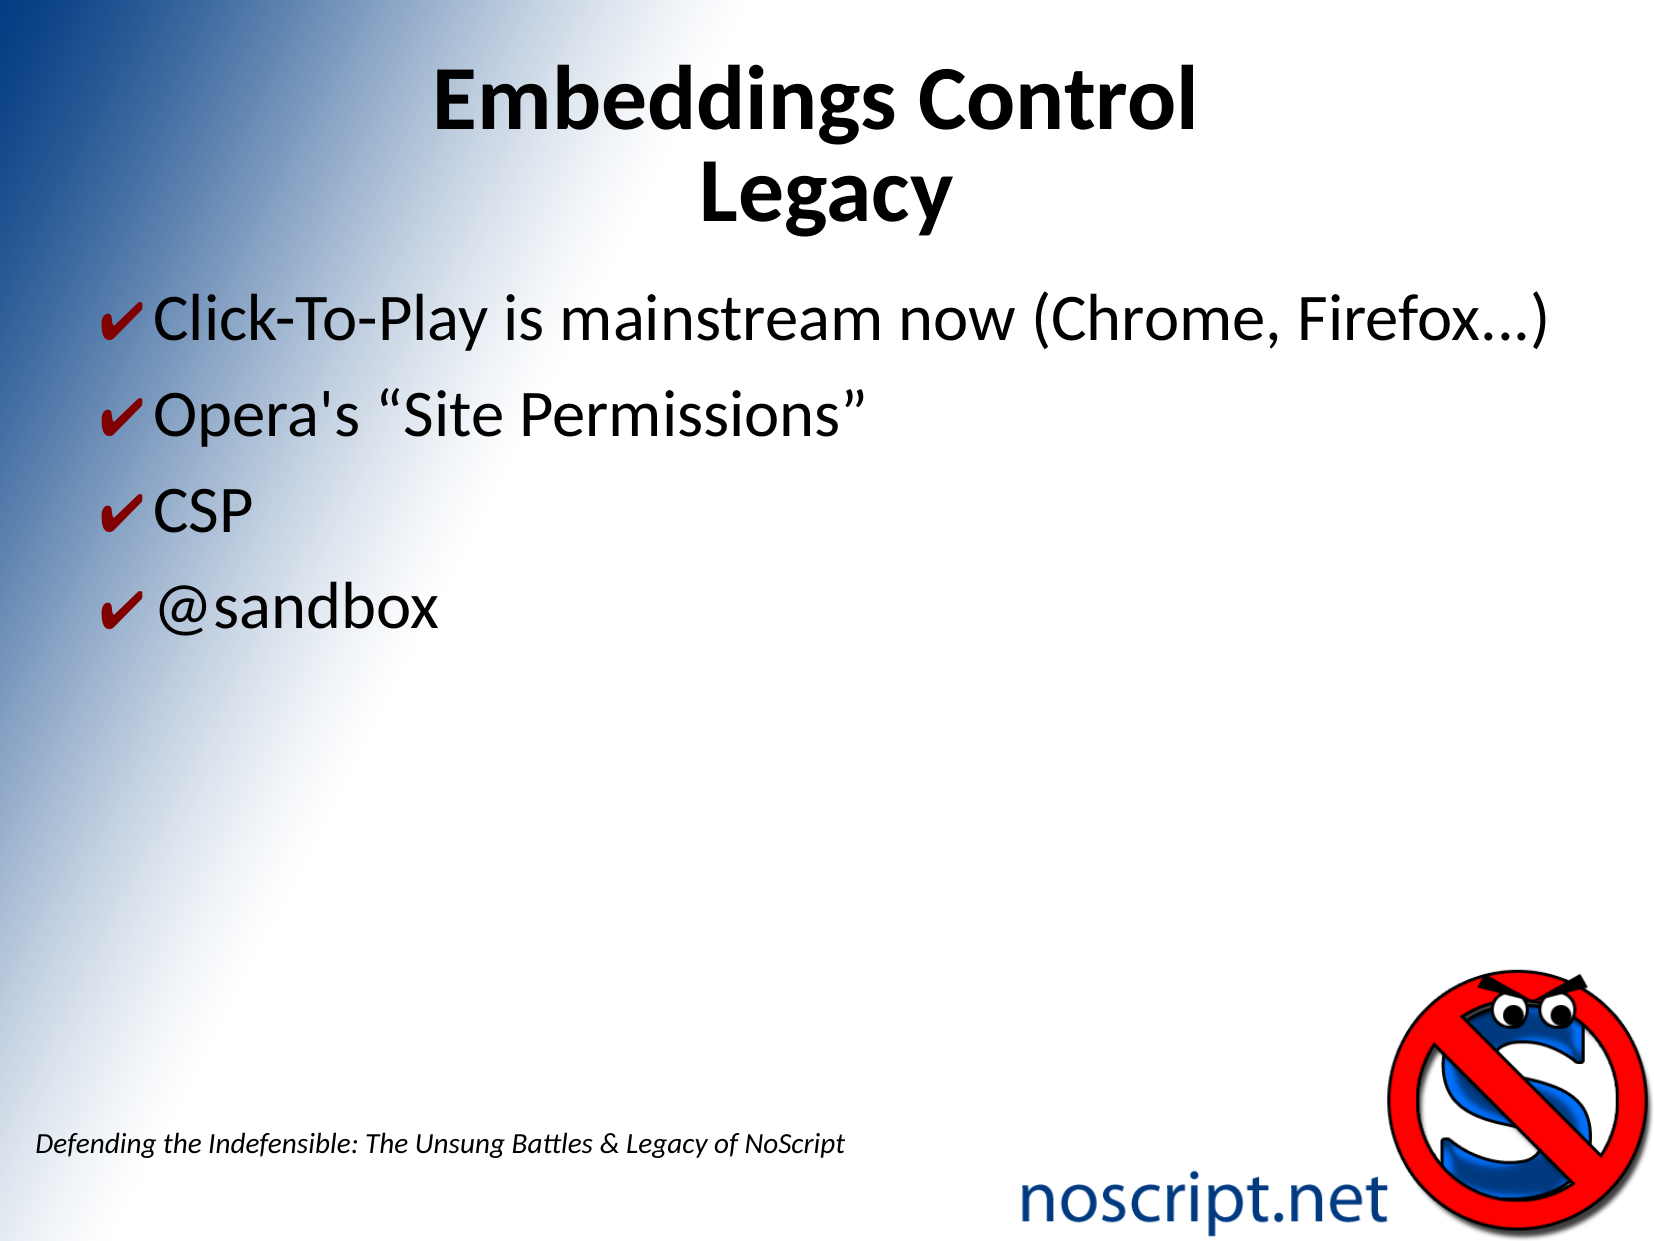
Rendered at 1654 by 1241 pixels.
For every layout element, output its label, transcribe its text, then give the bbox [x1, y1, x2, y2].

list Click-To-Play is mainstream now (Chrome, Firefox...) Opera's “Site Permissions” CSP @sandbox [82, 290, 1571, 1010]
picture [0, 0, 1654, 1241]
title Embeddings Control Legacy [82, 40, 1571, 265]
